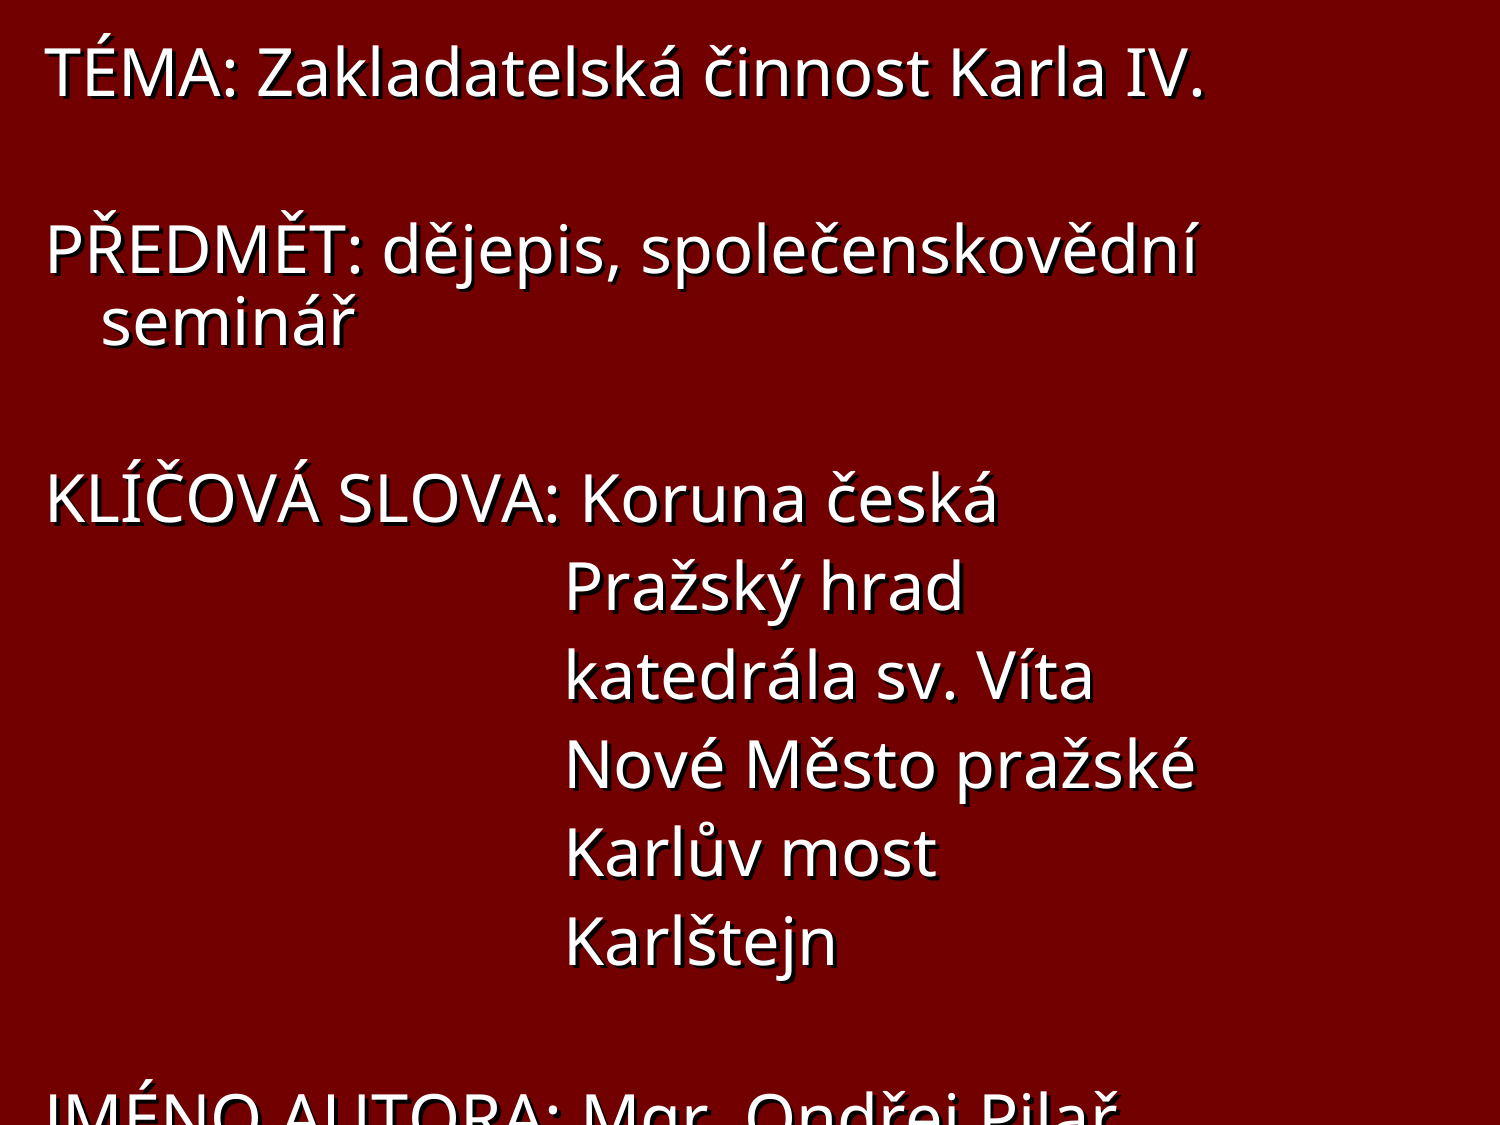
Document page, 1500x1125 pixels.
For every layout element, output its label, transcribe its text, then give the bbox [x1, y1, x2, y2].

list TÉMA: Zakladatelská činnost Karla IV. PŘEDMĚT: dějepis, společenskovědní seminář KLÍČOVÁ SLOVA: Koruna česká Pražský hrad katedrála sv. Víta Nové Město pražské Karlův most Karlštejn JMÉNO AUTORA: Mgr. Ondřej Pilař [29, 31, 1471, 1125]
